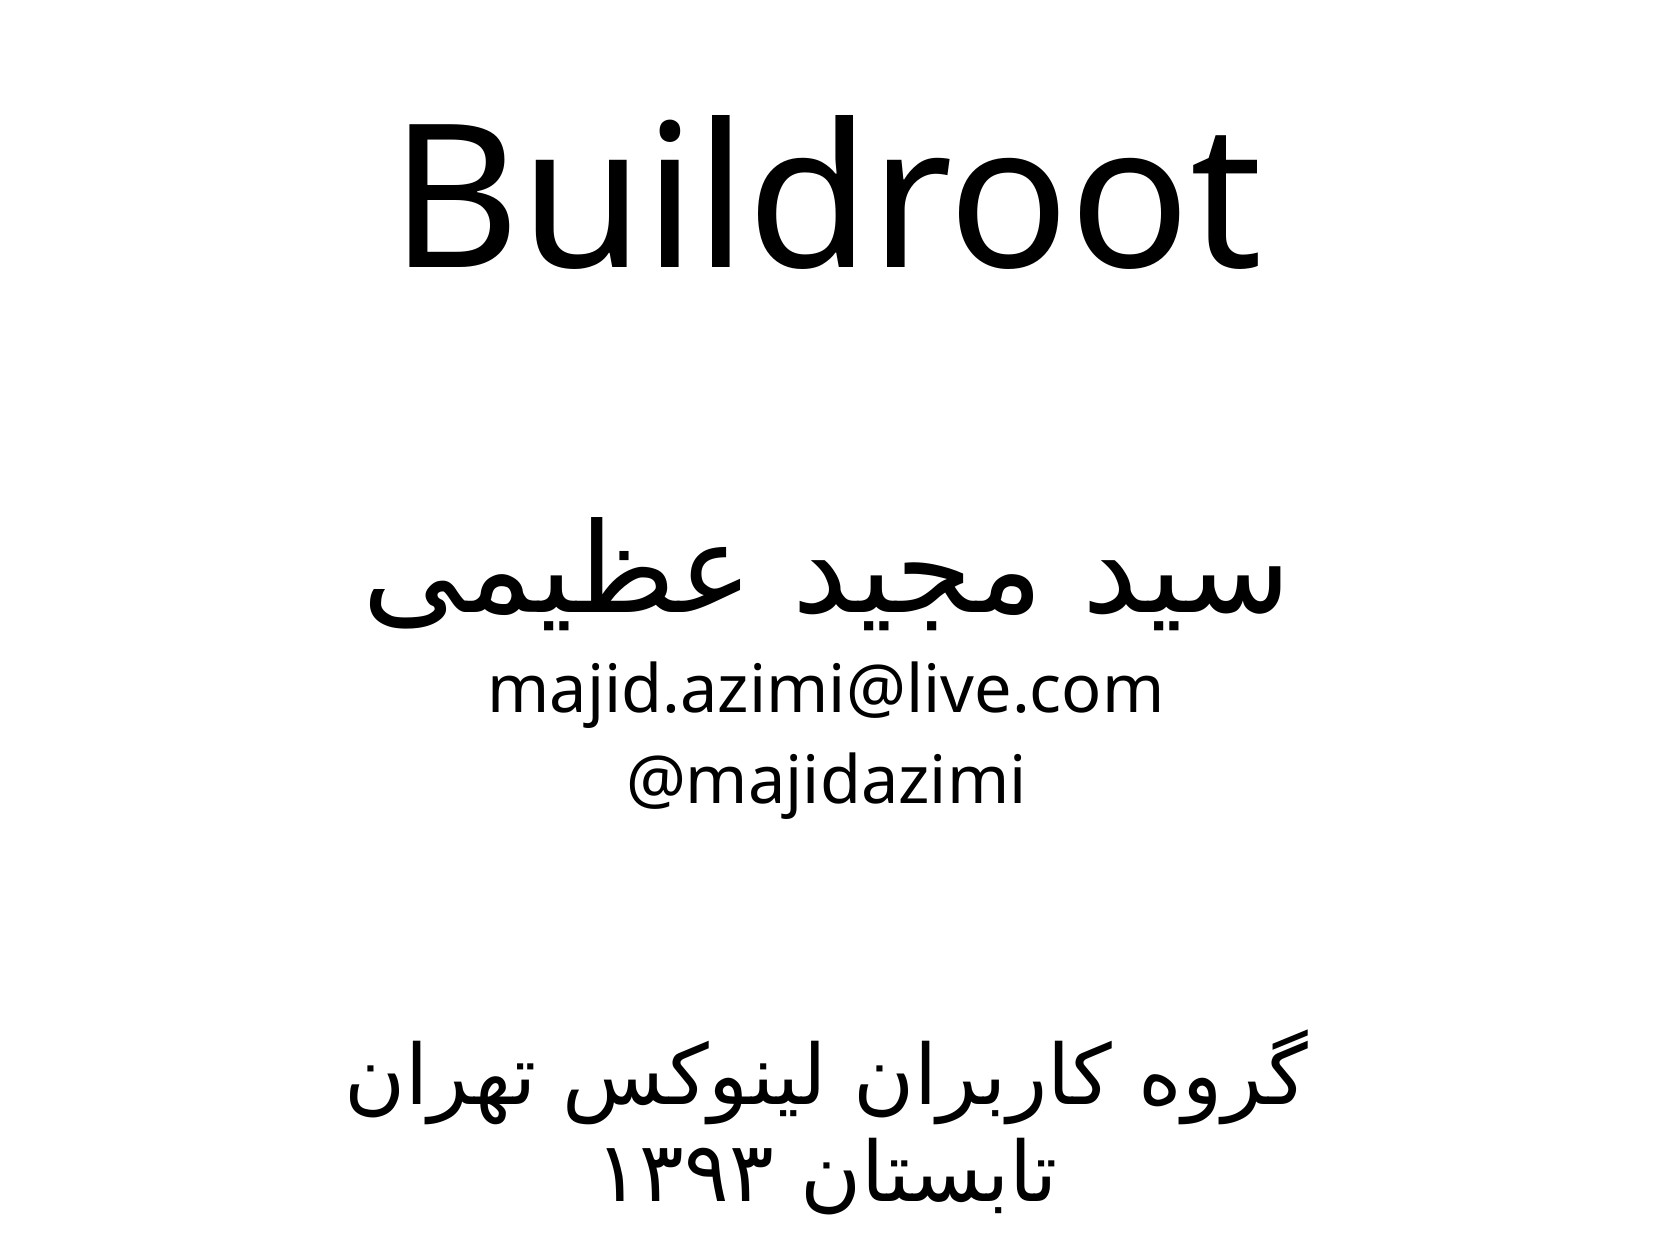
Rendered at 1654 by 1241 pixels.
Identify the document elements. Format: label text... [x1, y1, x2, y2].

subtitle Buildroot سید مجید عظیمی majid.azimi@live.com @majidazimi گروه کاربران لینوکس تهران تابستان ۱۳۹۳ [82, 74, 1571, 1200]
